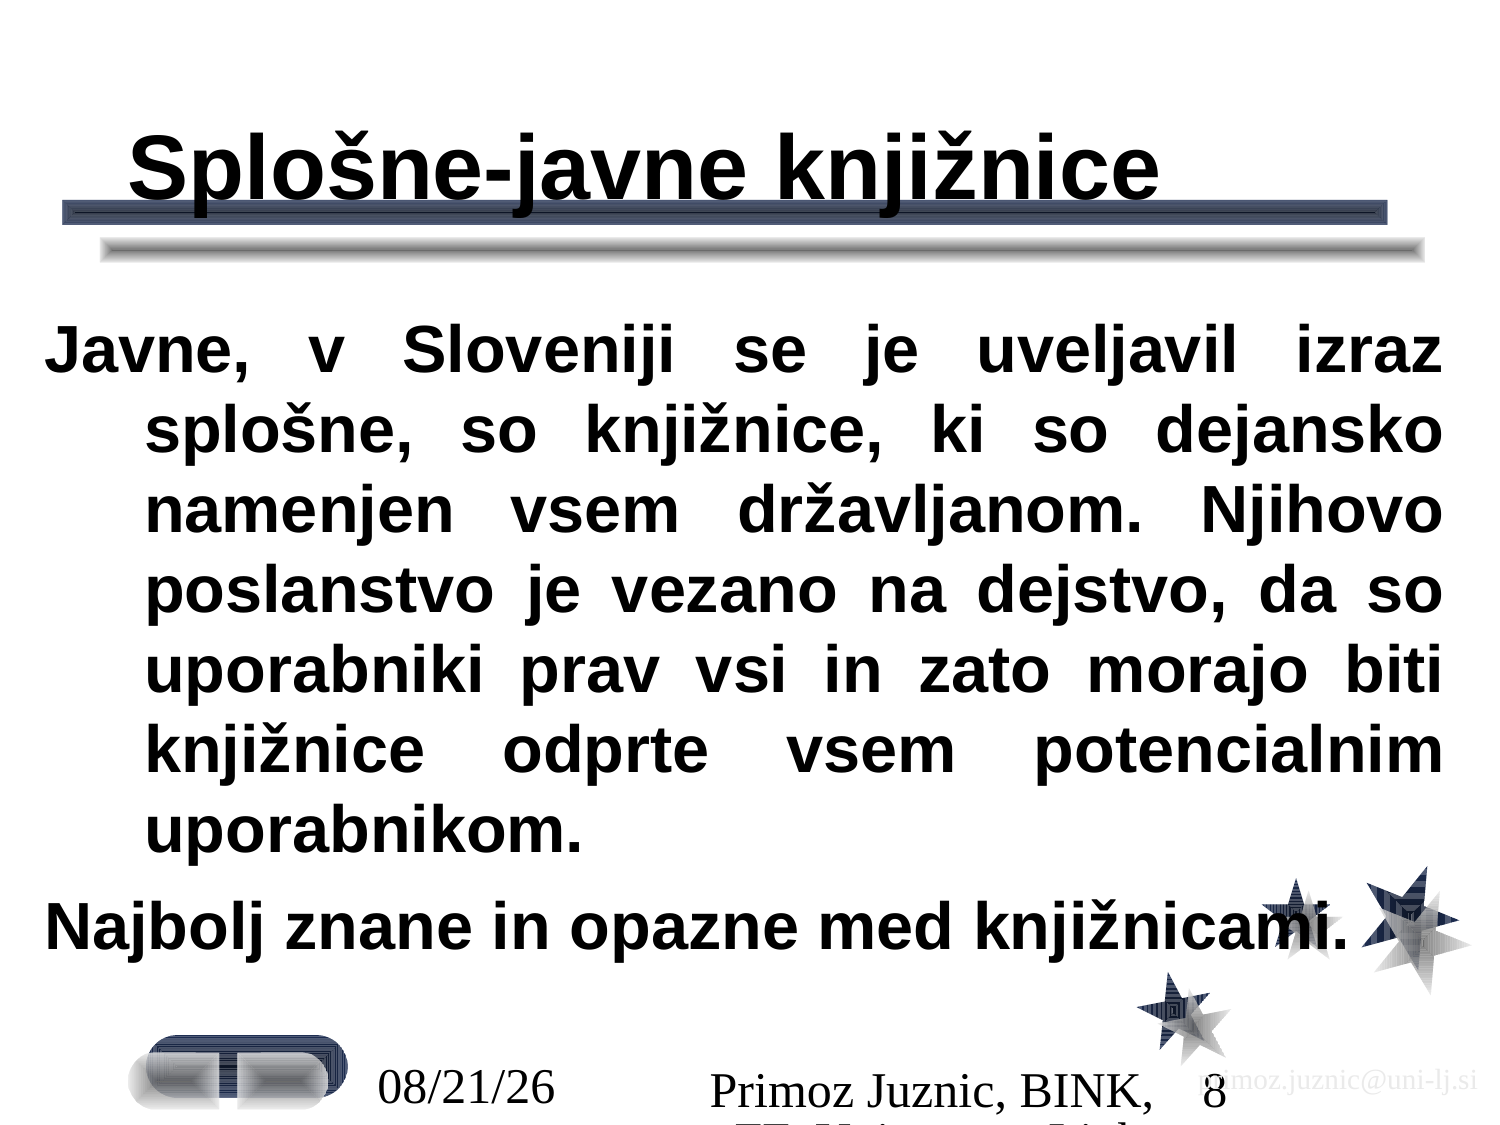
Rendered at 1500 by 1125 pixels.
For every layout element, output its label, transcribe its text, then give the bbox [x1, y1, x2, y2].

text_box Javne, v Sloveniji se je uveljavil izraz splošne, so knjižnice, ki so dejansko namenjen vsem državljanom. Njihovo poslanstvo je vezano na dejstvo, da so uporabniki prav vsi in zato morajo biti knjižnice odprte vsem potencialnim uporabnikom. Najbolj znane in opazne med knjižnicami. [29, 297, 1461, 1042]
title Splošne-javne knjižnice [112, 37, 1388, 225]
